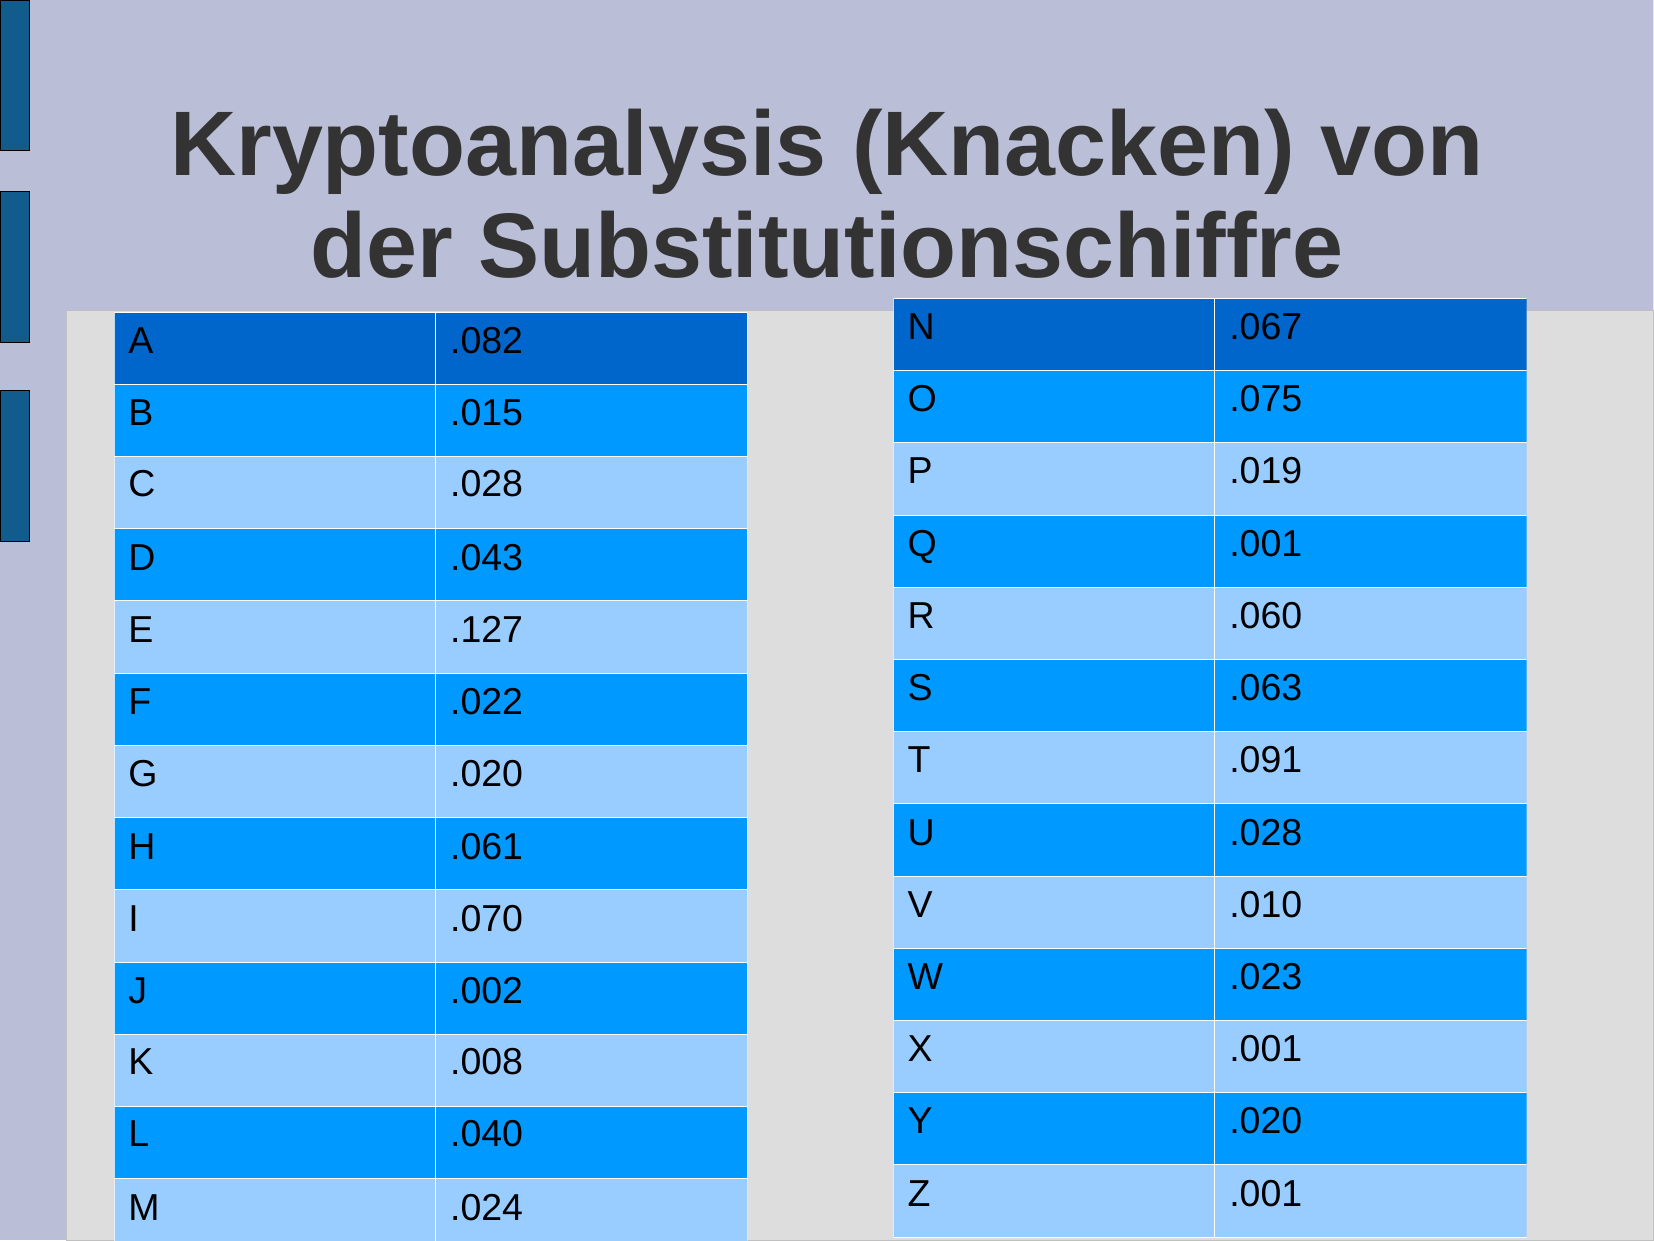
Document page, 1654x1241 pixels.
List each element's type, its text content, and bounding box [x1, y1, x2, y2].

picture [114, 311, 748, 1241]
title Kryptoanalysis (Knacken) von der Substitutionschiffre [121, 76, 1534, 313]
picture [893, 297, 1527, 1238]
